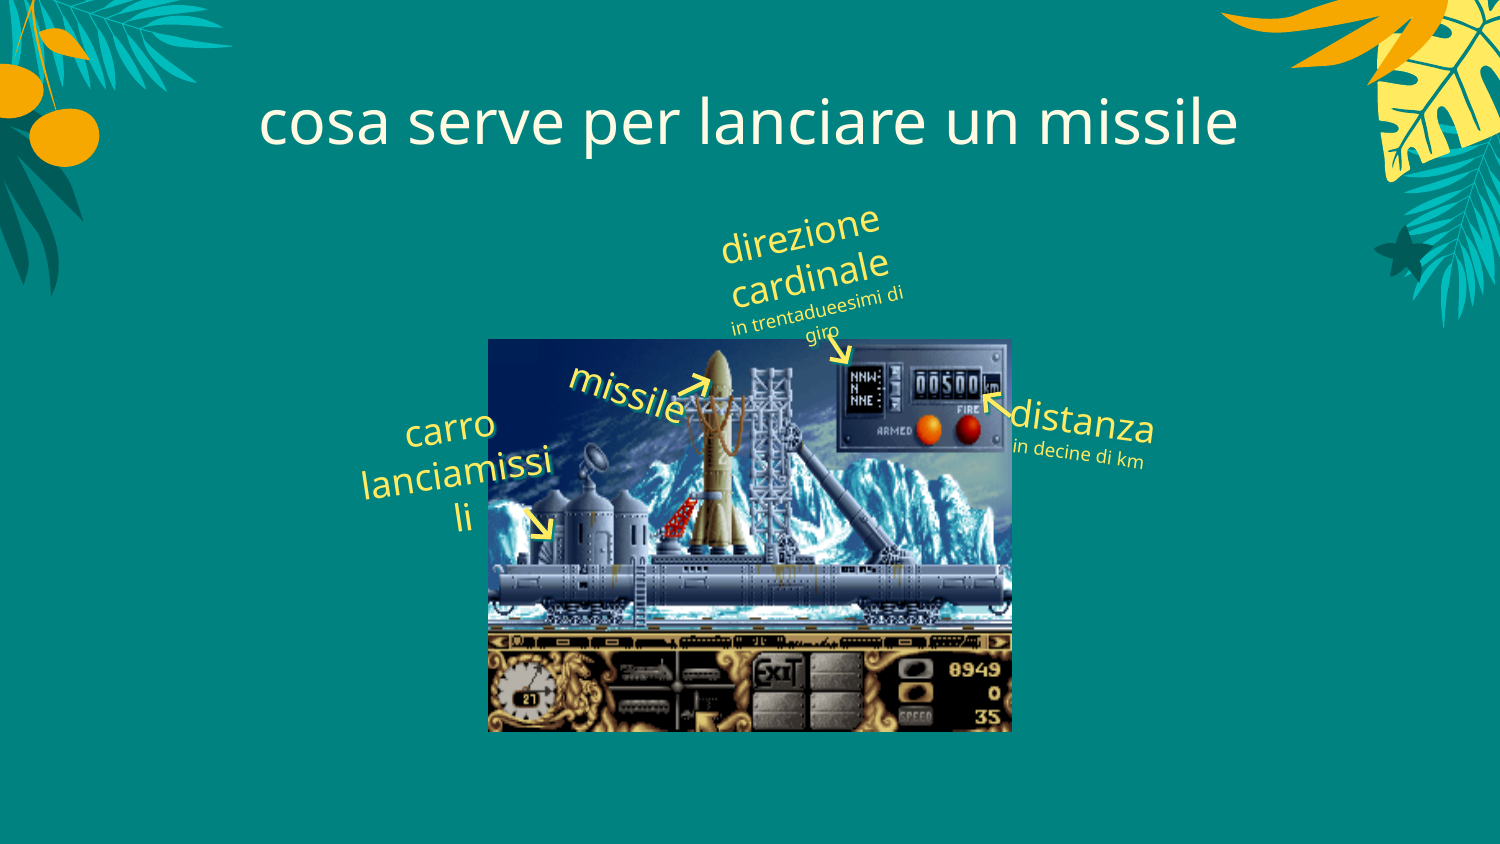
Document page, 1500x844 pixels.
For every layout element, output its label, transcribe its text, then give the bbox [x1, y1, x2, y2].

text_box [982, 391, 1002, 404]
title direzione cardinale in trentadueesimi di giro [683, 207, 937, 347]
title carro lanciamissili [338, 429, 575, 514]
text_box [523, 507, 554, 540]
title cosa serve per lanciare un missile [118, 72, 1382, 167]
title distanza in decine di km [940, 397, 1223, 465]
title missile [531, 346, 727, 438]
text_box [679, 372, 711, 398]
picture [488, 339, 1012, 732]
text_box [826, 333, 852, 365]
